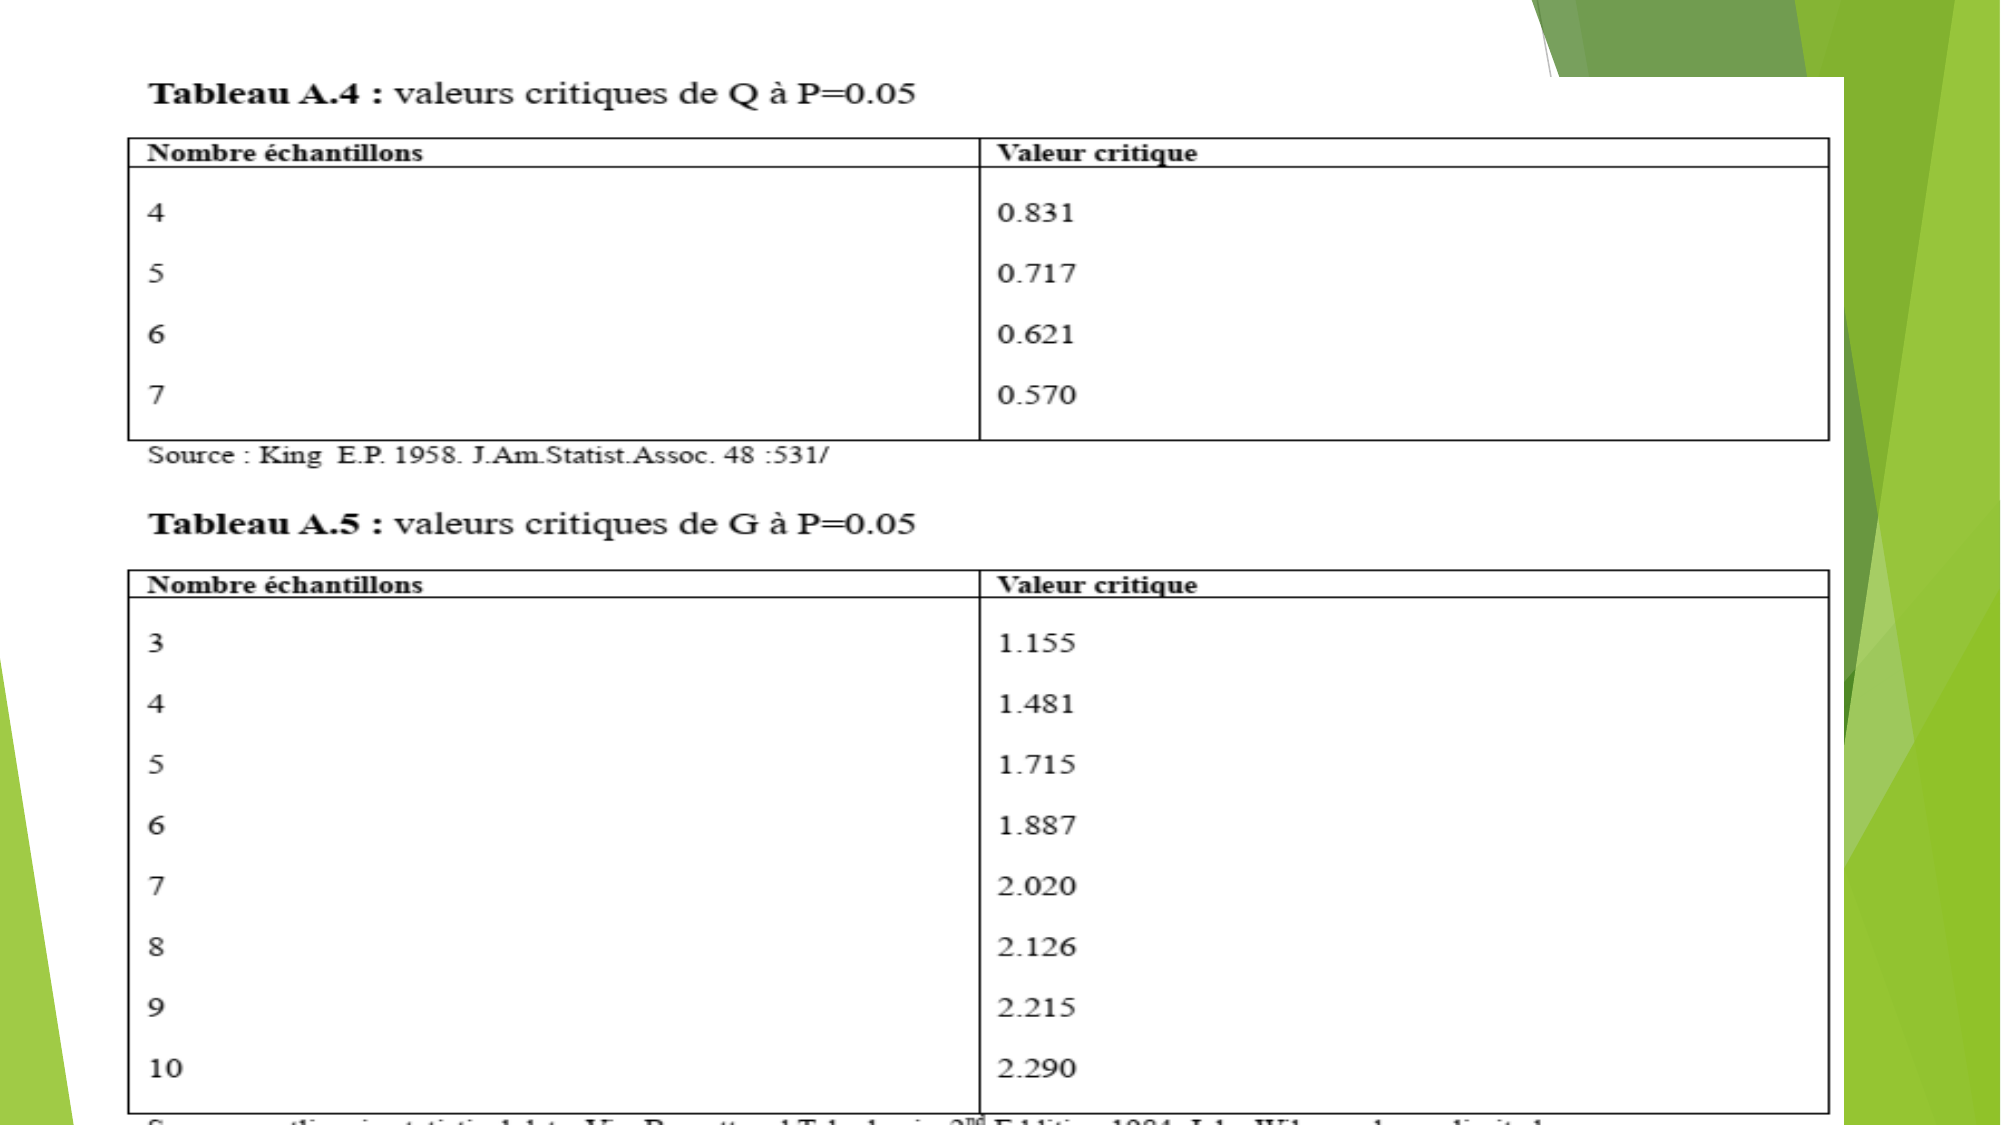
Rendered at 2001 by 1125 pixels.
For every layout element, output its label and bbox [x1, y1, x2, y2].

picture [99, 77, 1844, 1125]
